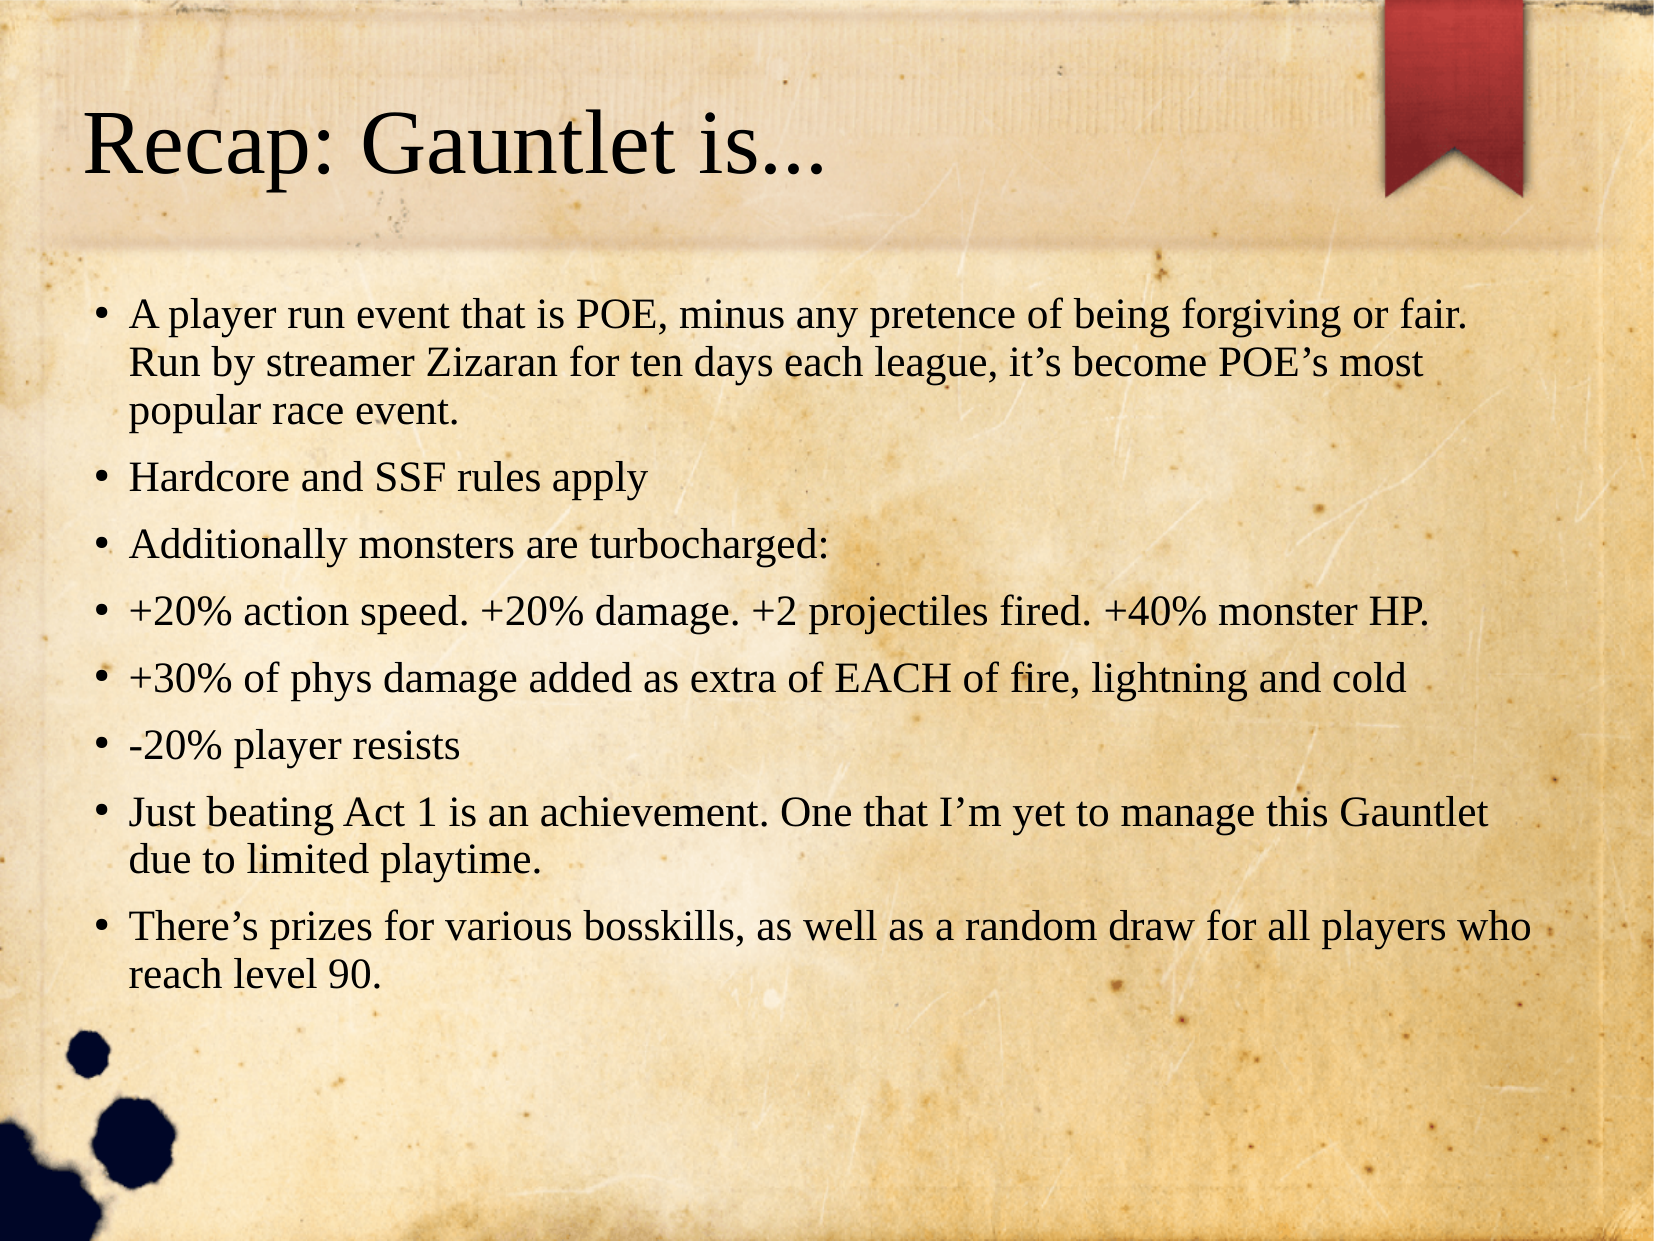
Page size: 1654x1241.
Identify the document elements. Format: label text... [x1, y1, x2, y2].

list A player run event that is POE, minus any pretence of being forgiving or fair. Run by streamer Zizaran for ten days each league, it’s become POE’s most popular race event. Hardcore and SSF rules apply Additionally monsters are turbocharged: +20% action speed. +20% damage. +2 projectiles fired. +40% monster HP. +30% of phys damage added as extra of EACH of fire, lightning and cold -20% player resists Just beating Act 1 is an achievement. One that I’m yet to manage this Gauntlet due to limited playtime. There’s prizes for various bosskills, as well as a random draw for all players who reach level 90. [82, 290, 1538, 1010]
picture [0, 0, 1654, 1241]
title Recap: Gauntlet is... [82, 49, 1347, 237]
